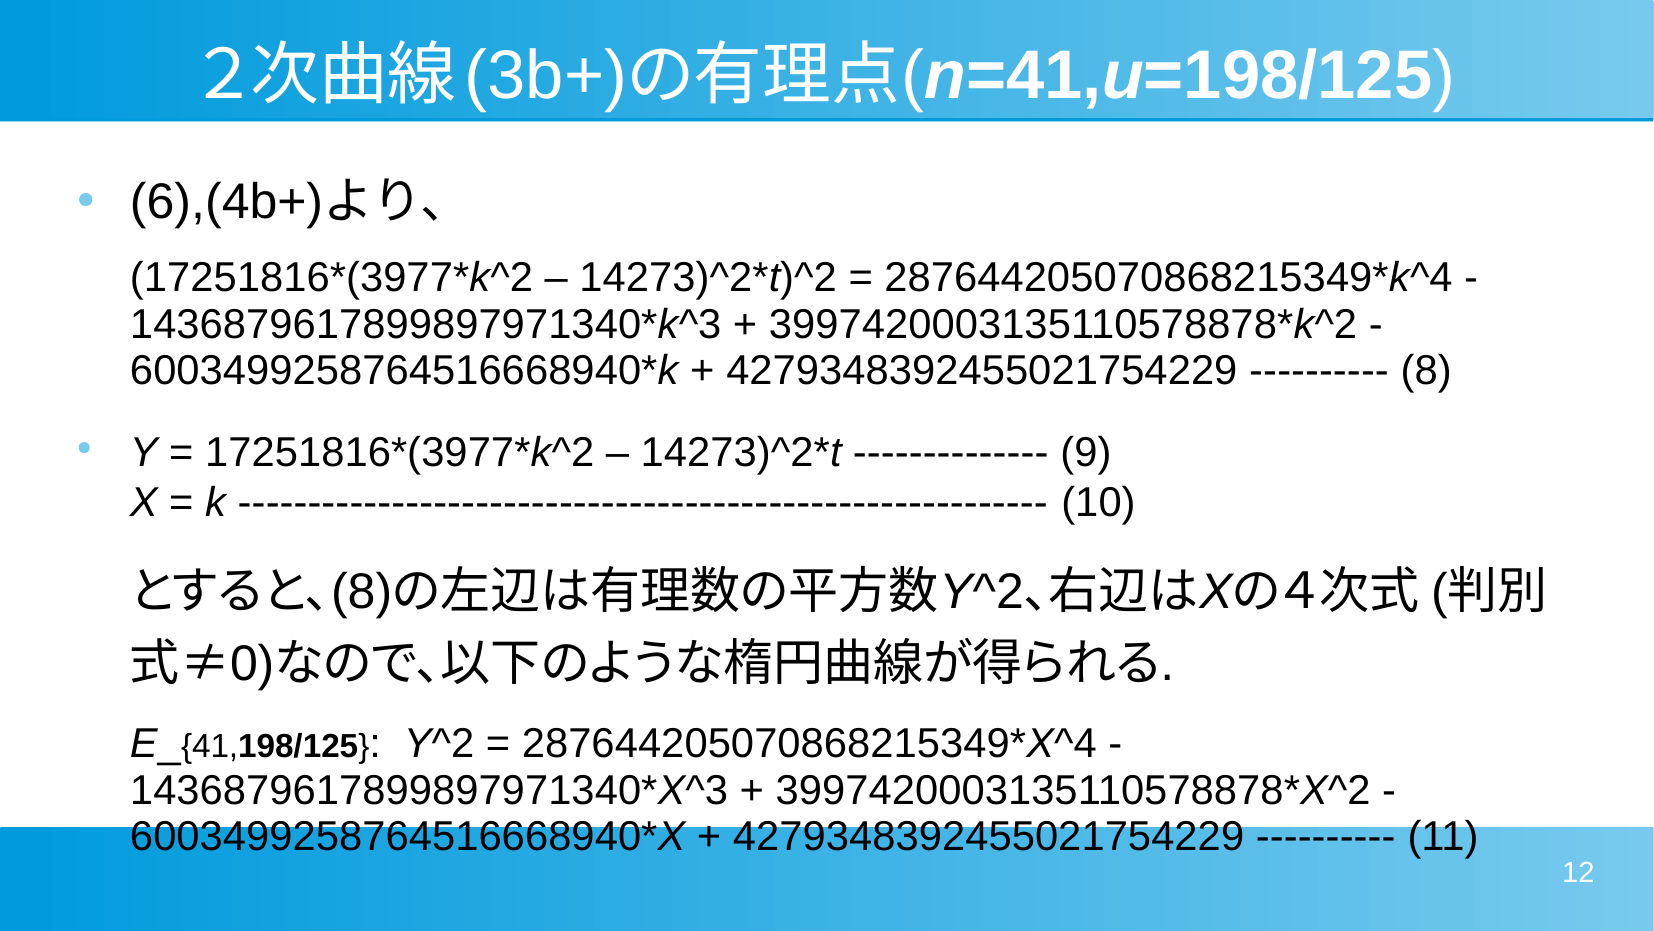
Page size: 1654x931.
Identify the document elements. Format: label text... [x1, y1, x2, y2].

title ２次曲線(3b+)の有理点(n=41,u=198/125) [59, 29, 1595, 108]
list (6),(4b+)より、 (17251816*(3977*k^2 – 14273)^2*t)^2 = 287644205070868215349*k^4 - 1436879617899897971340*k^3 + 3997420003135110578878*k^2 - 6003499258764516668940*k + 4279348392455021754229 ---------- (8) Y = 17251816*(3977*k^2 – 14273)^2*t -------------- (9) X = k ---------------------------------------------------------- (10) とすると、(8)の左辺は有理数の平方数Y^2、右辺はXの４次式 (判別式≠0)なので、以下のような楕円曲線が得られる. E_{41,198/125}: Y^2 = 287644205070868215349*X^4 - 1436879617899897971340*X^3 + 3997420003135110578878*X^2 - 6003499258764516668940*X + 4279348392455021754229 ---------- (11) [59, 137, 1595, 798]
